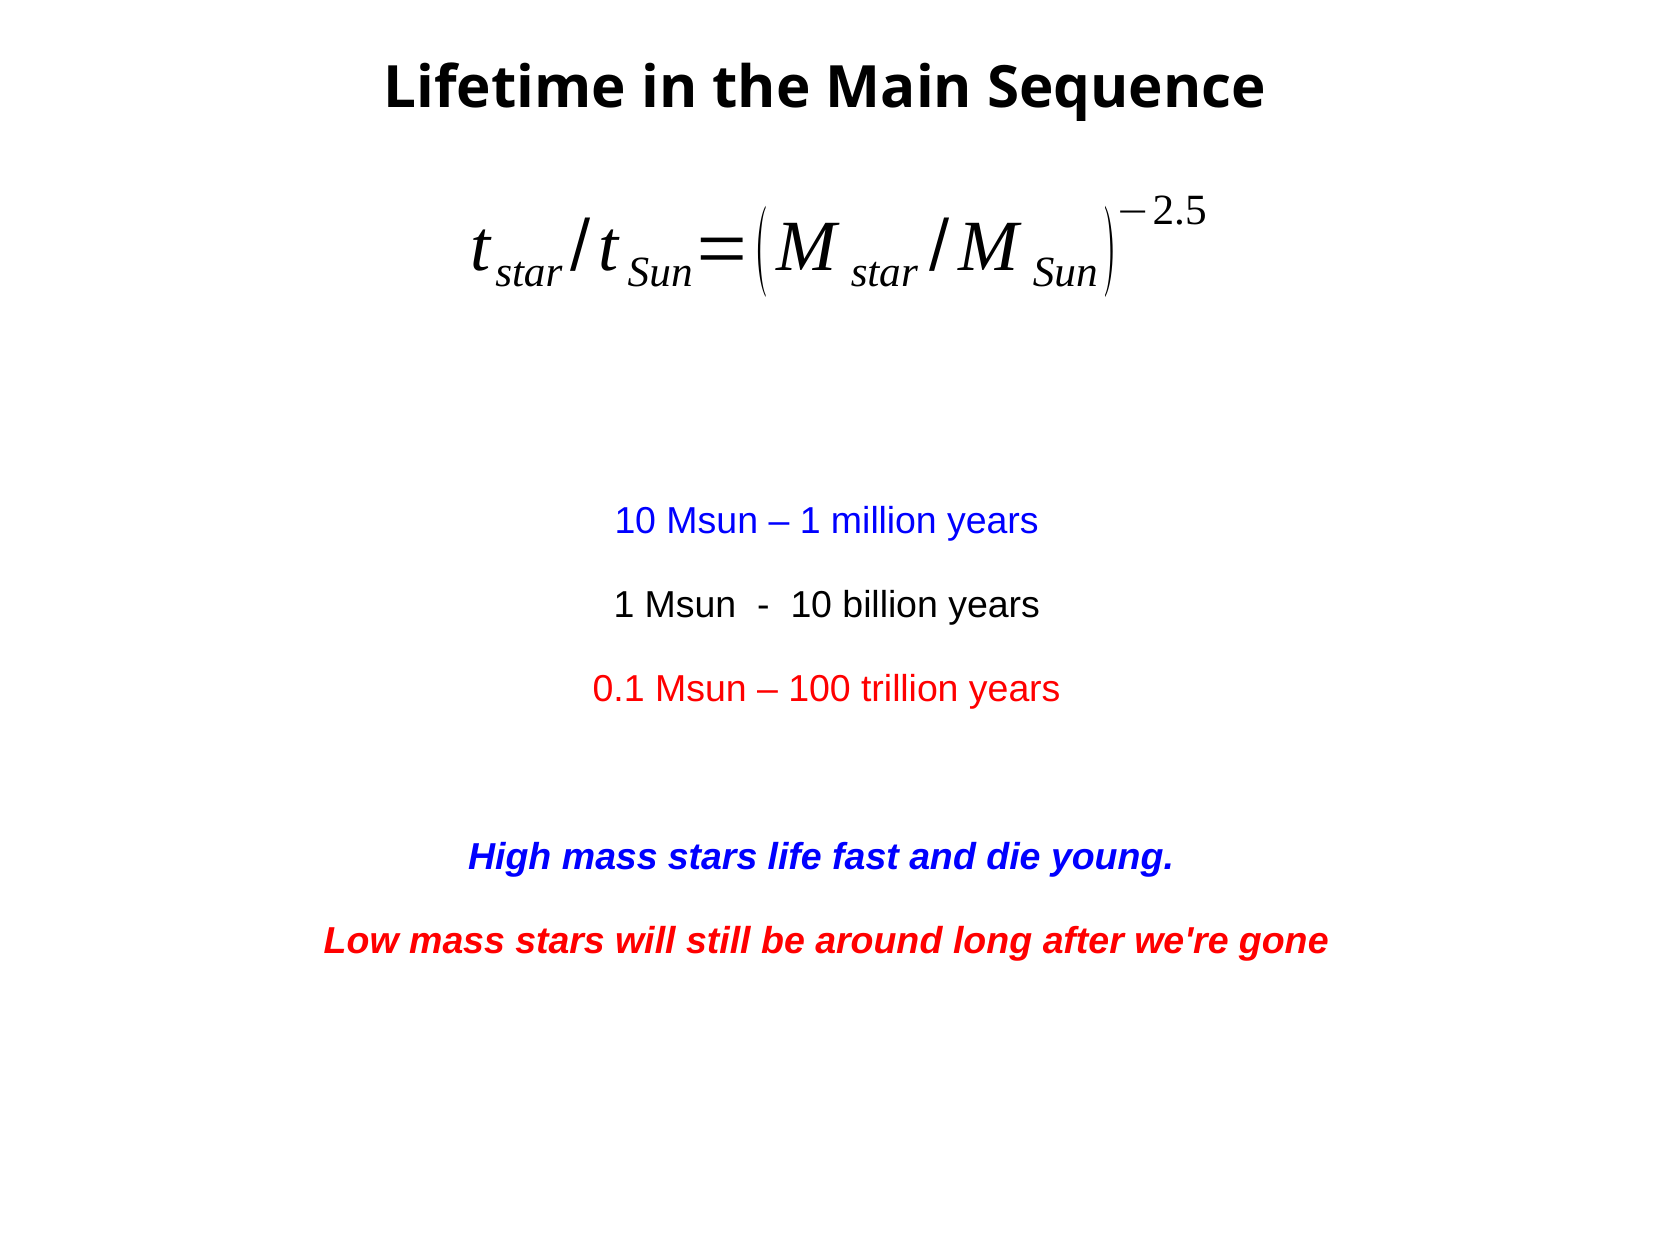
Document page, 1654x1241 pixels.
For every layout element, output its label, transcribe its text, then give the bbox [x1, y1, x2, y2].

text_box 10 Msun – 1 million years 1 Msun - 10 billion years 0.1 Msun – 100 trillion years High mass stars life fast and die young. Low mass stars will still be around long after we're gone Evolution movie [0, 450, 1654, 1095]
text_box Lifetime in the Main Sequence [0, 37, 1651, 134]
chart [450, 187, 1225, 301]
